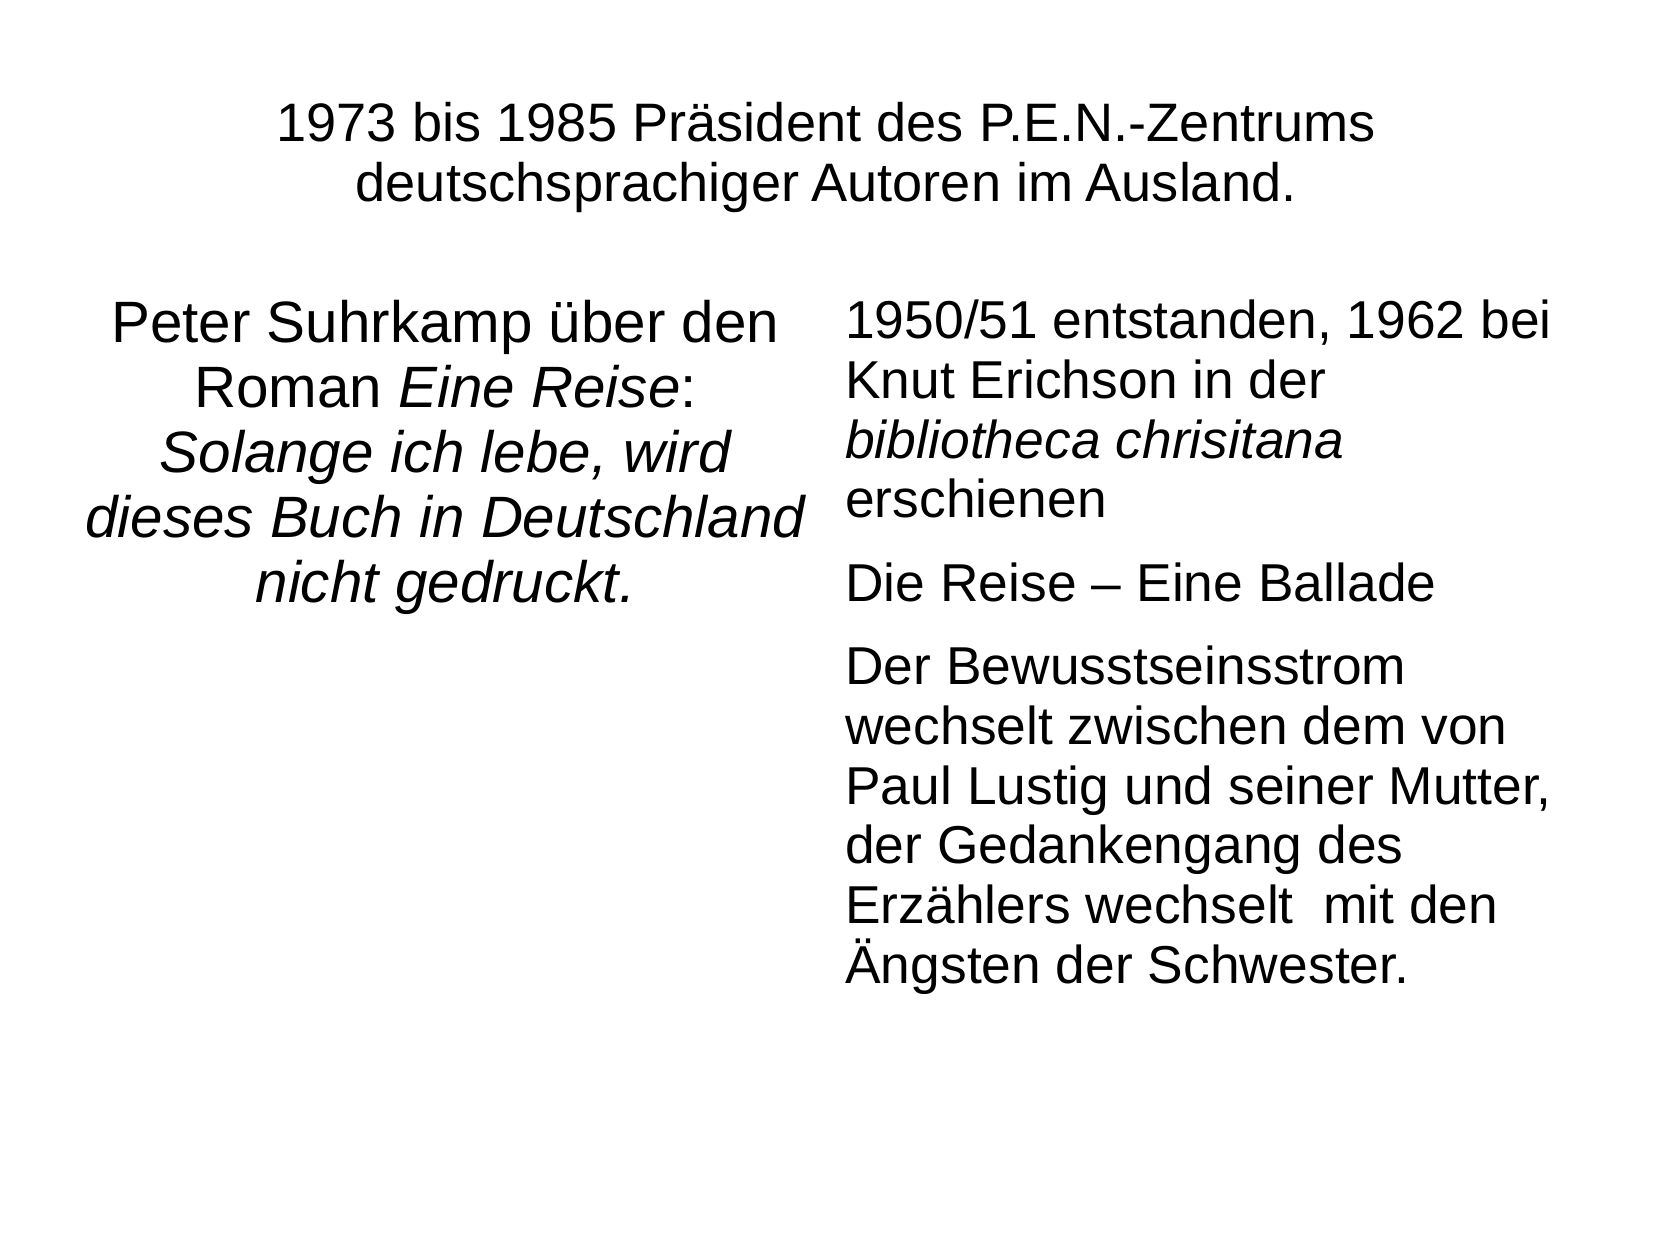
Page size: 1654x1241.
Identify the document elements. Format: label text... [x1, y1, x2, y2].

list 1950/51 entstanden, 1962 bei Knut Erichson in der bibliotheca chrisitana erschienen Die Reise – Eine Ballade Der Bewusstseinsstrom wechselt zwischen dem von Paul Lustig und seiner Mutter, der Gedankengang des Erzählers wechselt mit den Ängsten der Schwester. [845, 290, 1572, 1010]
title 1973 bis 1985 Präsident des P.E.N.-Zentrums deutschsprachiger Autoren im Ausland. [82, 49, 1571, 257]
list Peter Suhrkamp über den Roman Eine Reise: Solange ich lebe, wird dieses Buch in Deutschland nicht gedruckt. [82, 290, 809, 1010]
